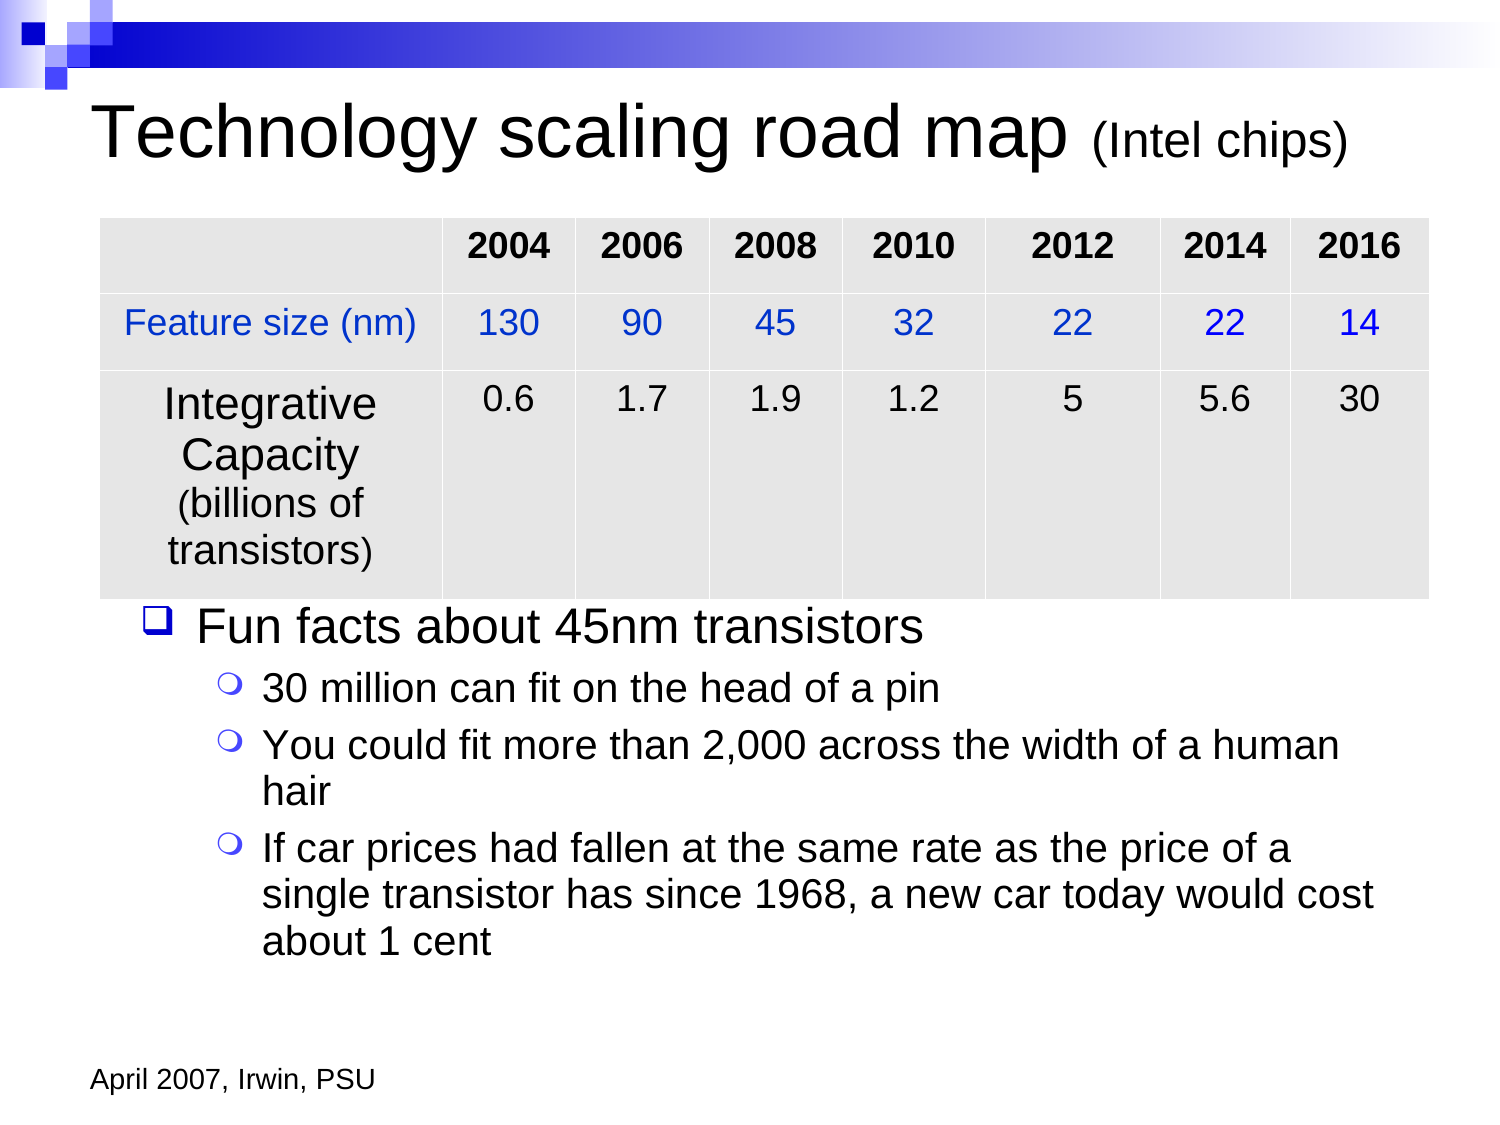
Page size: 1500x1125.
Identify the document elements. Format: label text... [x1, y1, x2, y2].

table_cell 5 [986, 371, 1160, 590]
table_header 2016 [1291, 218, 1429, 293]
table_cell 22 [986, 294, 1160, 370]
table_cell 30 [1291, 371, 1429, 599]
table_header 2004 [443, 218, 575, 293]
table_header 2010 [843, 218, 985, 293]
table_header 2014 [1161, 218, 1290, 293]
list Fun facts about 45nm transistors 30 million can fit on the head of a pin You could fit more than 2,000 across the width of a human hair If car prices had fallen at the same rate as the price of a single transistor has since 1968, a new car today would cost about 1 cent [125, 590, 1401, 1029]
table_header [100, 218, 442, 293]
table_cell 45 [710, 294, 842, 370]
table_cell 1.7 [576, 371, 709, 590]
table_cell 1.9 [710, 371, 842, 590]
table_header 2006 [576, 218, 709, 293]
table_cell 130 [443, 294, 575, 370]
table_header 2012 [986, 218, 1160, 293]
table_cell 32 [843, 294, 985, 370]
title Technology scaling road map (Intel chips) [75, 74, 1426, 175]
table_cell 0.6 [443, 371, 575, 590]
table_cell 22 [1161, 294, 1290, 370]
table_cell 1.2 [843, 371, 985, 590]
text_box April 2007, Irwin, PSU [74, 1024, 426, 1103]
table_header 2008 [710, 218, 842, 293]
table_cell 14 [1291, 294, 1429, 370]
table_cell 5.6 [1161, 371, 1290, 590]
table_cell Feature size (nm) [100, 294, 442, 370]
table_cell 90 [576, 294, 709, 370]
table_cell Integrative Capacity (billions of transistors) [100, 371, 442, 599]
